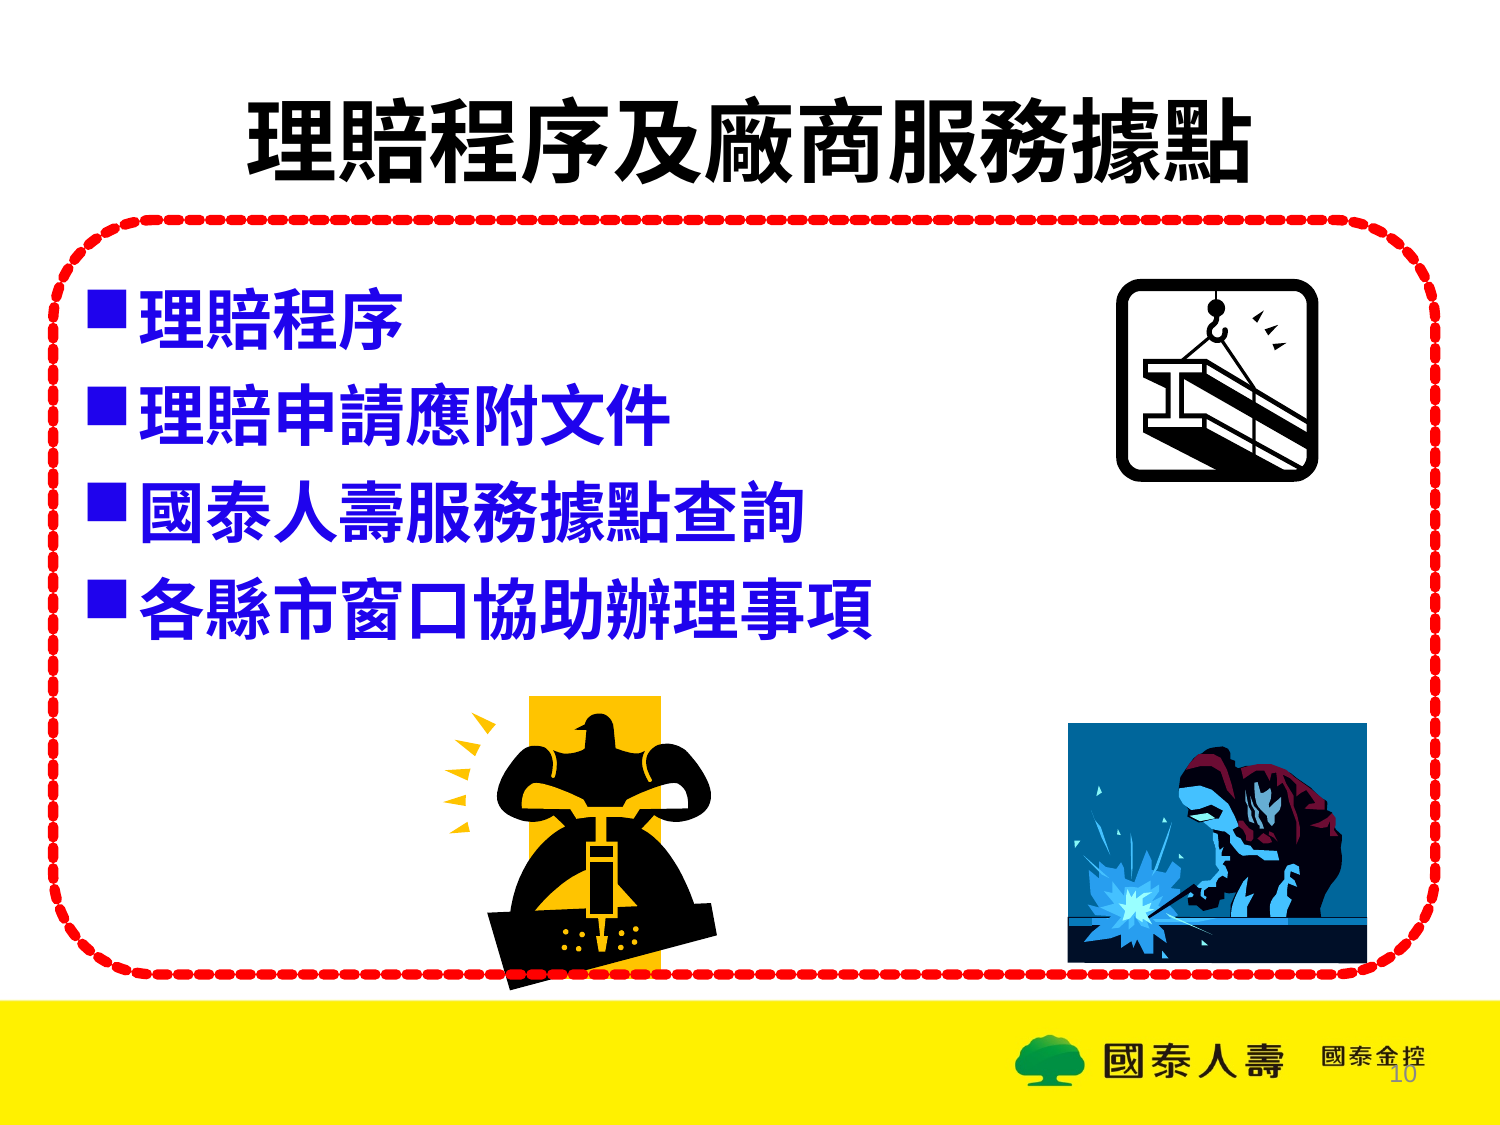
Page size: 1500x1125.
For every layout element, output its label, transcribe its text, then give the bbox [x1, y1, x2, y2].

title 理賠程序及廠商服務據點 [75, 45, 1426, 233]
picture [0, 0, 1500, 1125]
text_box <編號> [1074, 1042, 1426, 1103]
title 理賠程序及廠商服務據點 [118, 222, 1370, 233]
list 理賠程序 理賠申請應附文件 國泰人壽服務據點查詢 各縣市窗口協助辦理事項 [75, 262, 1426, 953]
